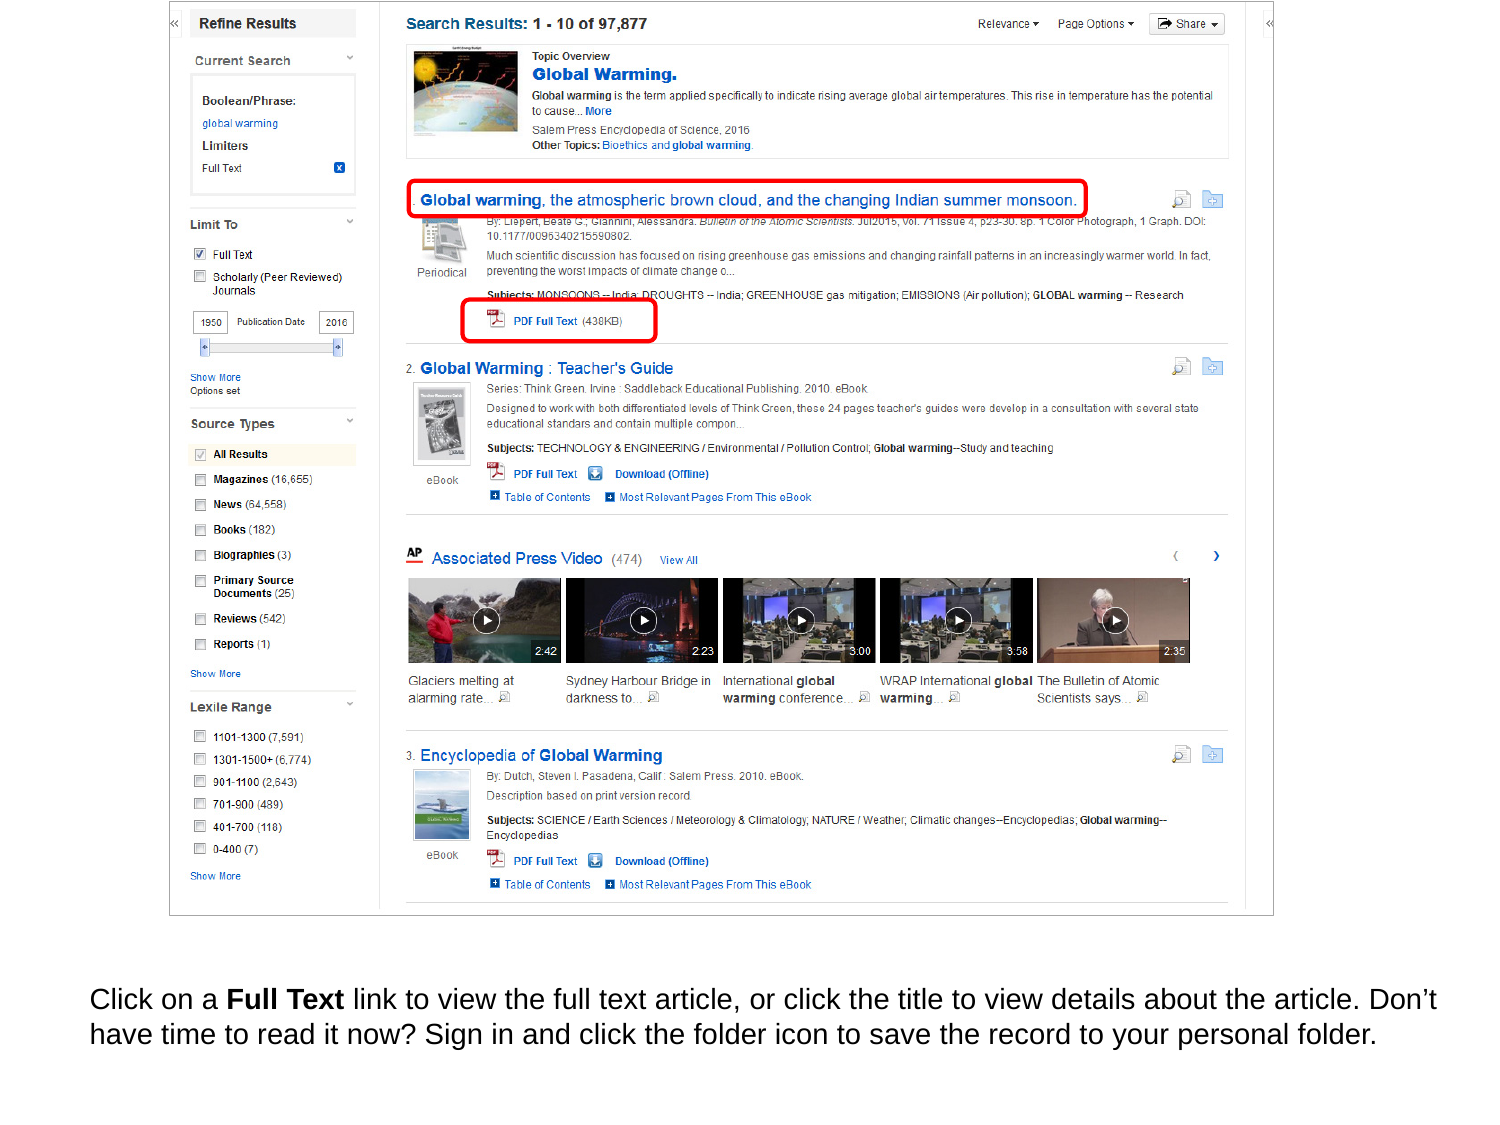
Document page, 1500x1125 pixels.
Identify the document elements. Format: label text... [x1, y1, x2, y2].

picture [170, 2, 1273, 915]
text_box Click on a Full Text link to view the full text article, or click the title to view details about the article. Don’t have time to read it now? Sign in and click the folder icon to save the record to your personal folder. [36, 972, 1458, 1059]
